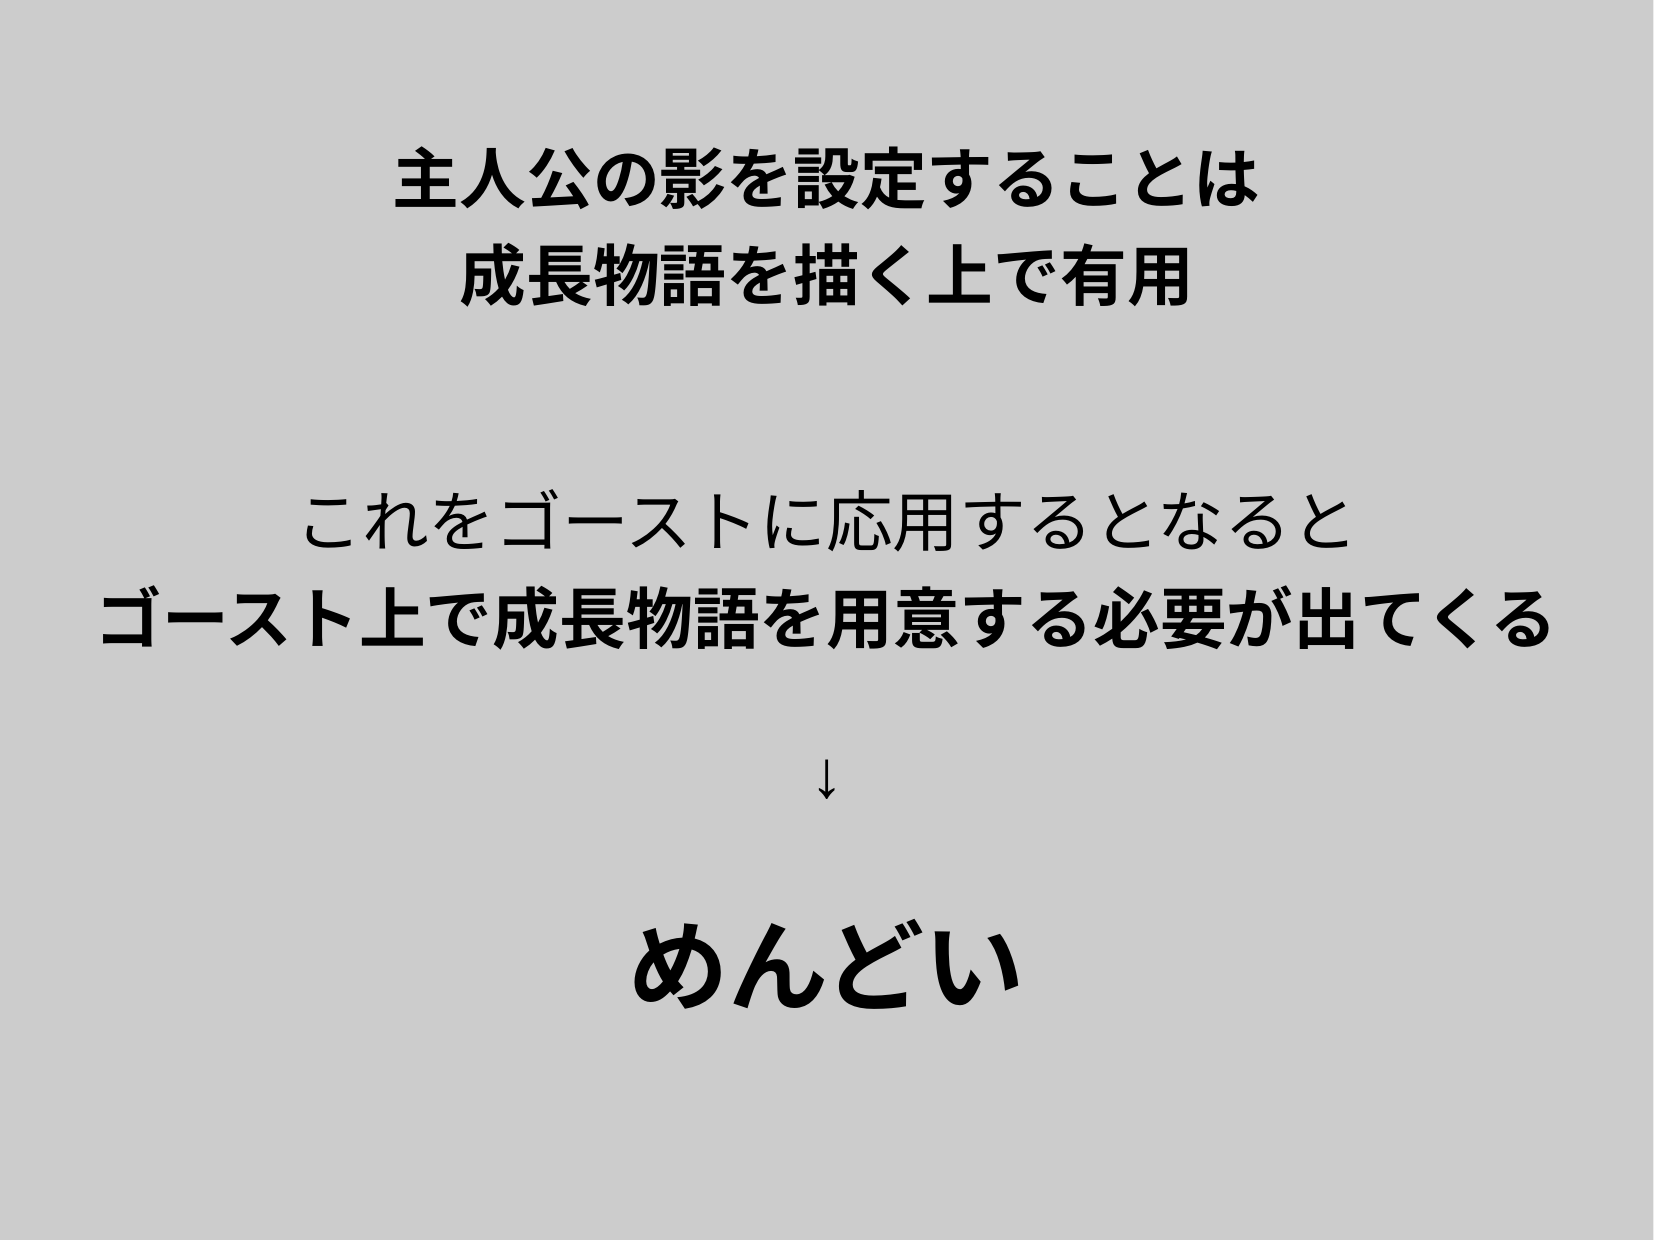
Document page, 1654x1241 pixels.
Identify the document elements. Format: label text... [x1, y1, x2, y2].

subtitle 主人公の影を設定することは 成長物語を描く上で有用 これをゴーストに応用するとなると ゴースト上で成長物語を用意する必要が出てくる ↓ めんどい [82, 49, 1571, 1109]
